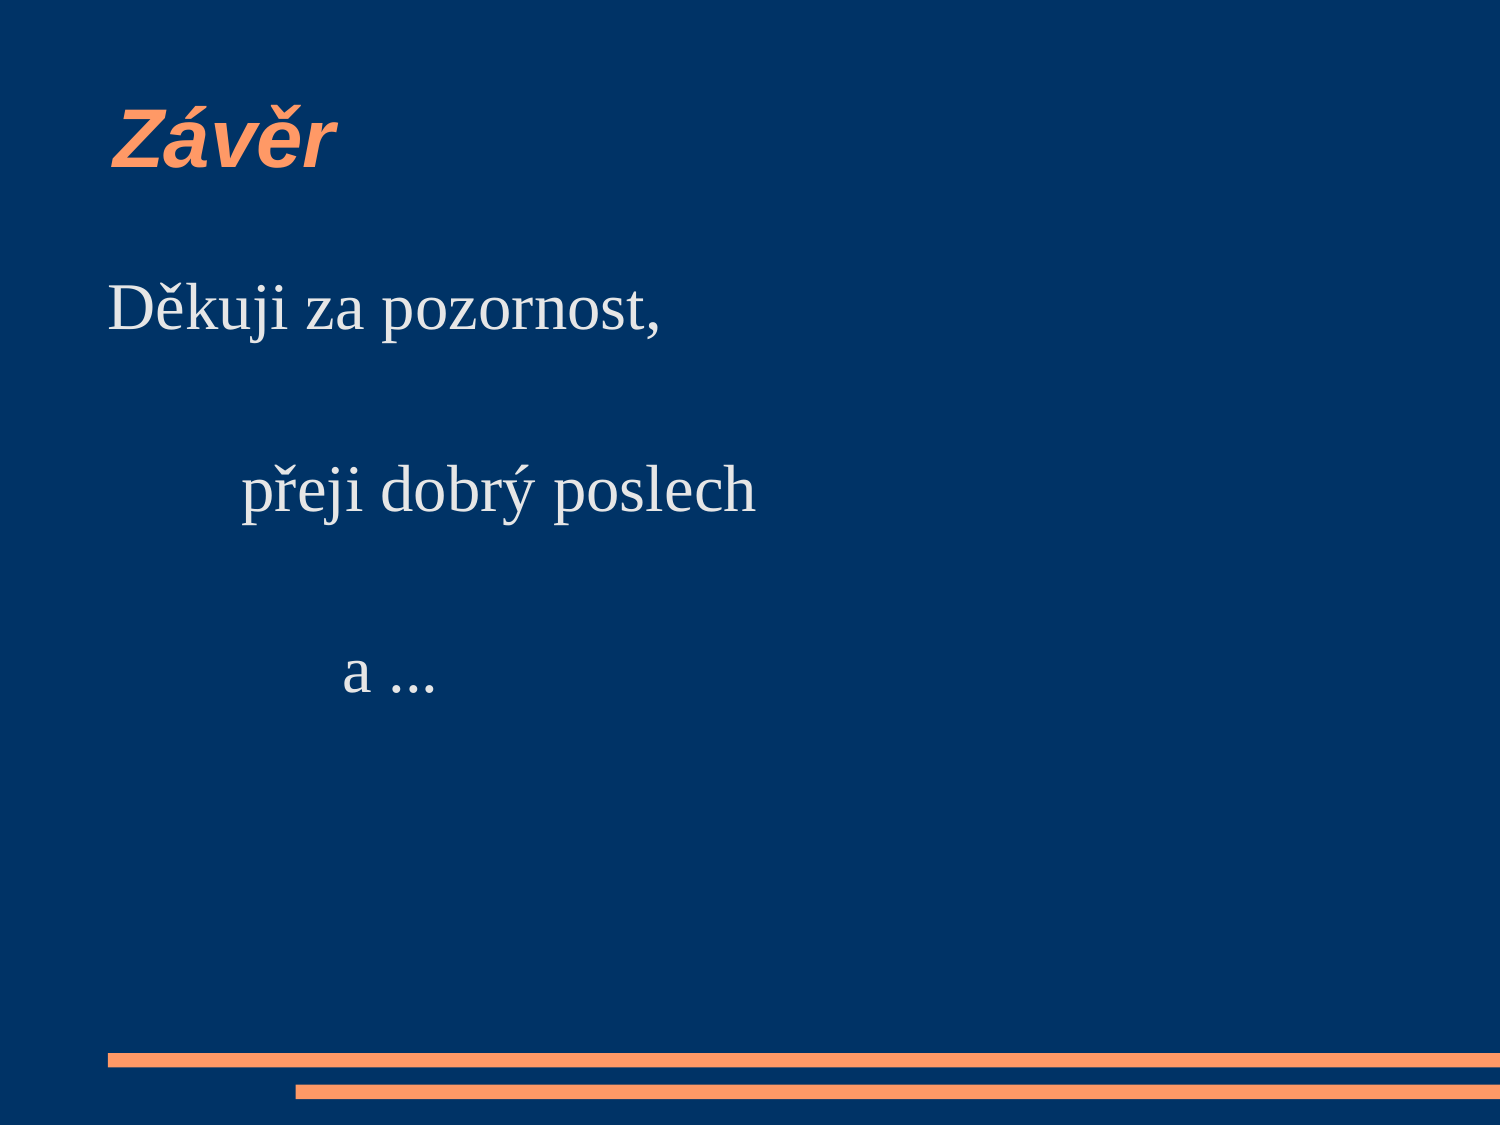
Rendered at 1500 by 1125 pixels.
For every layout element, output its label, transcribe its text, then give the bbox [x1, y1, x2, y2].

list Děkuji za pozornost, přeji dobrý poslech a ... [75, 262, 1426, 1006]
title Závěr [75, 45, 1426, 233]
